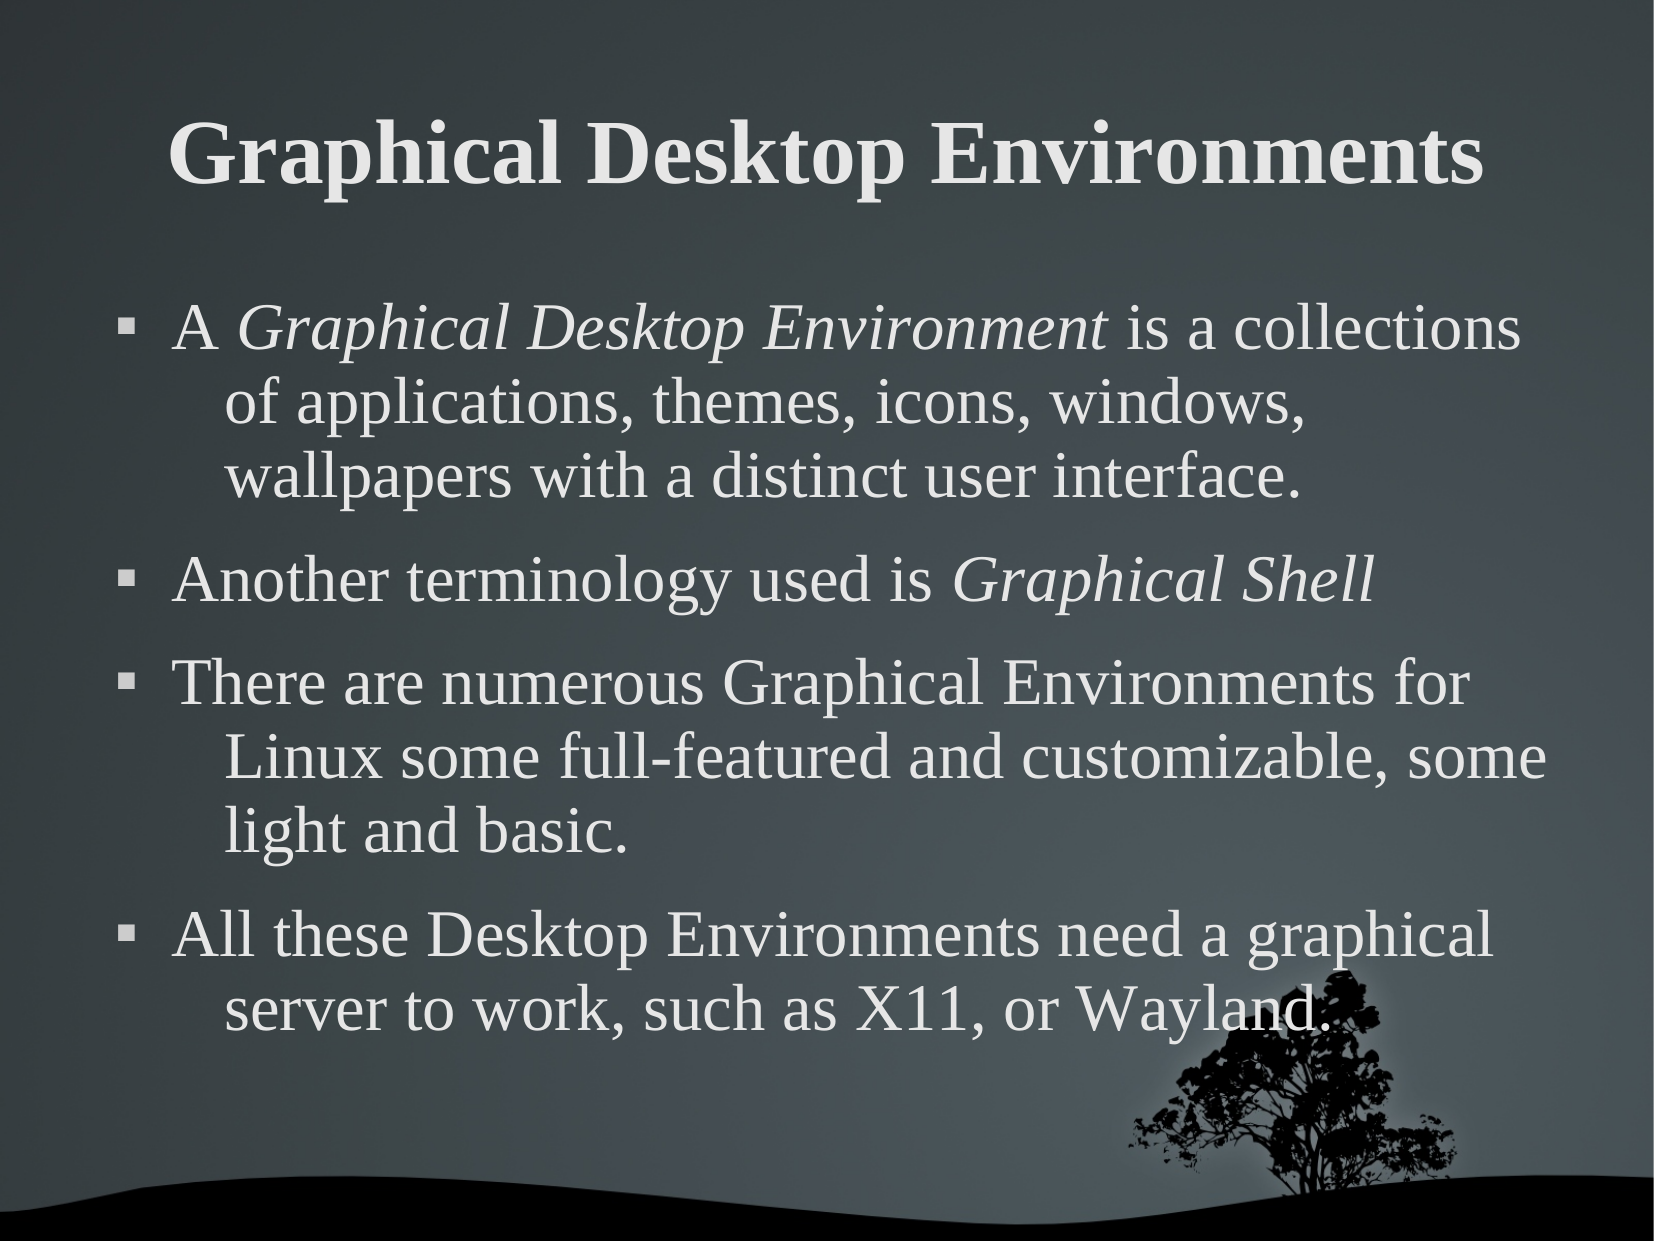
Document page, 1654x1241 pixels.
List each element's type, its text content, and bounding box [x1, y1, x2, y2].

picture [0, 0, 1654, 1241]
title Graphical Desktop Environments [82, 49, 1571, 257]
list A Graphical Desktop Environment is a collections of applications, themes, icons, windows, wallpapers with a distinct user interface. Another terminology used is Graphical Shell There are numerous Graphical Environments for Linux some full-featured and customizable, some light and basic. All these Desktop Environments need a graphical server to work, such as X11, or Wayland. [82, 290, 1571, 1148]
